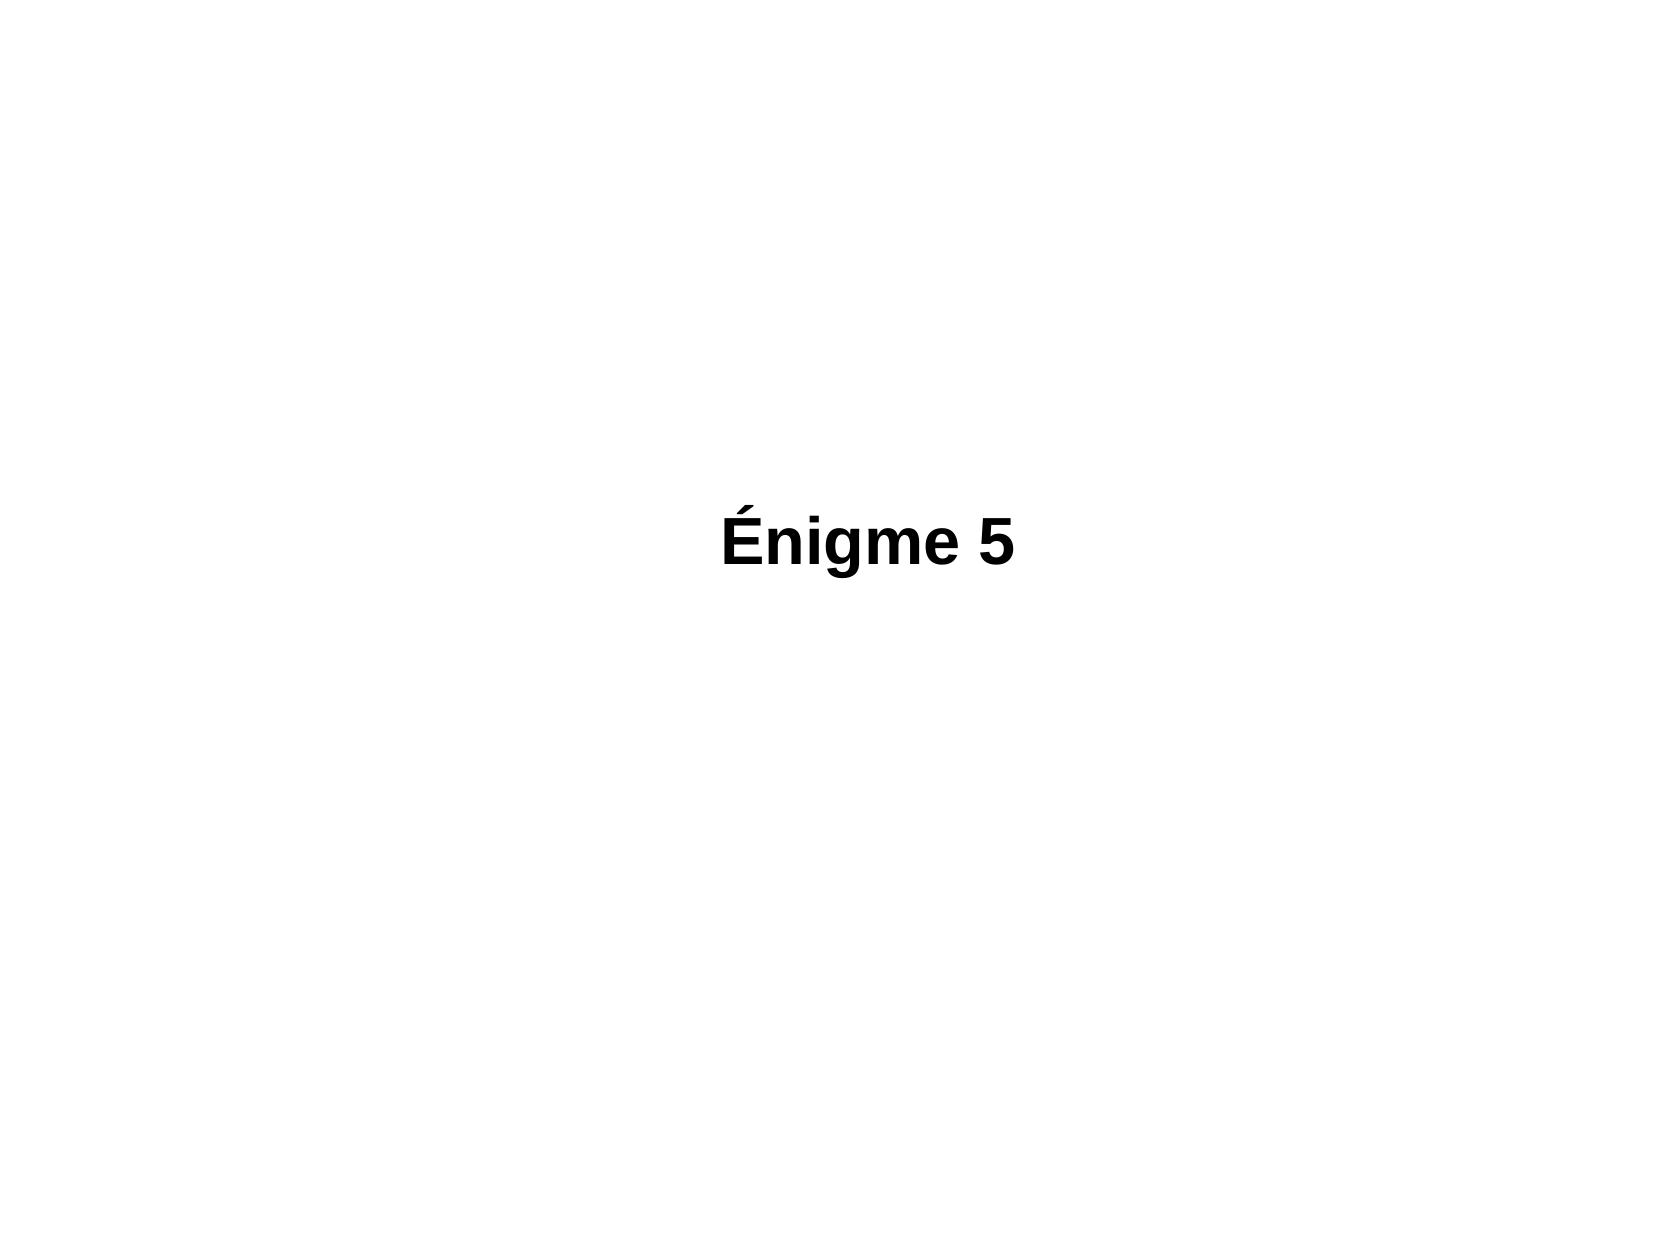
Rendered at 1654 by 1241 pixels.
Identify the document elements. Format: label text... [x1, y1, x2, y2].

list Énigme 5 [88, 295, 1577, 1114]
